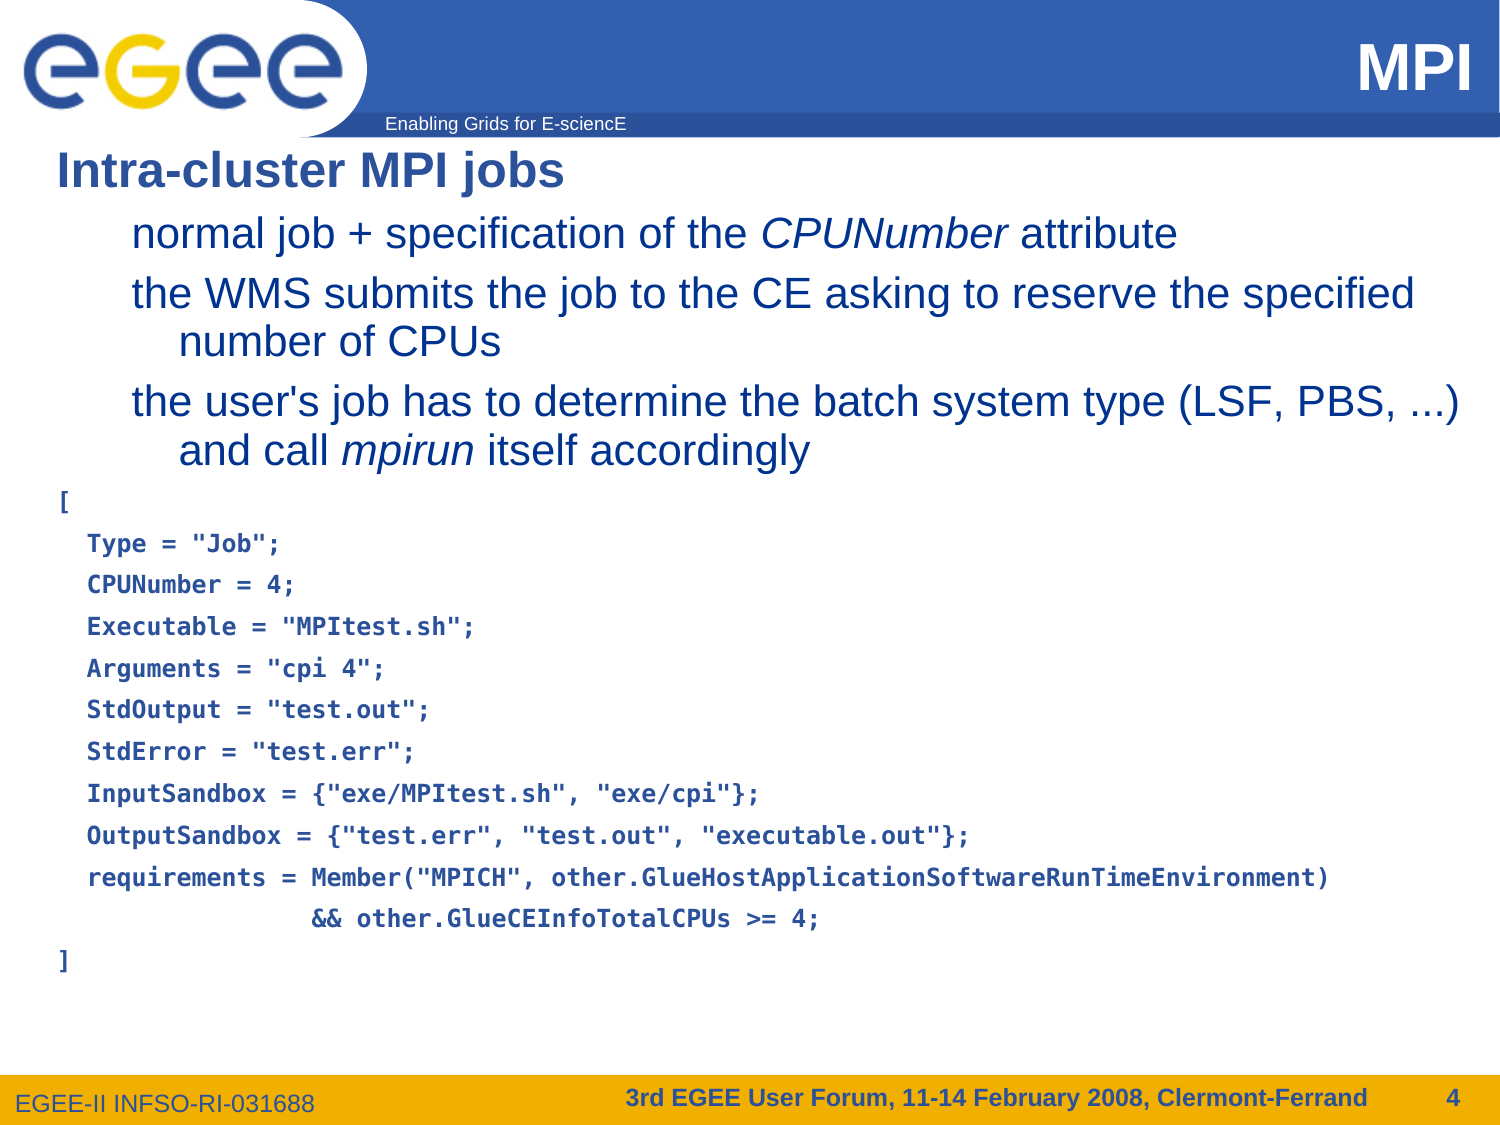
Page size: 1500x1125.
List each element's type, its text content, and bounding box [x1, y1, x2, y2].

list Intra-cluster MPI jobs normal job + specification of the CPUNumber attribute the WMS submits the job to the CE asking to reserve the specified number of CPUs the user's job has to determine the batch system type (LSF, PBS, ...) and call mpirun itself accordingly [ Type = "Job"; CPUNumber = 4; Executable = "MPItest.sh"; Arguments = "cpi 4"; StdOutput = "test.out"; StdError = "test.err"; InputSandbox = {"exe/MPItest.sh", "exe/cpi"}; OutputSandbox = {"test.err", "test.out", "executable.out"}; requirements = Member("MPICH", other.GlueHostApplicationSoftwareRunTimeEnvironment) && other.GlueCEInfoTotalCPUs >= 4; ] [56, 142, 1466, 1077]
title MPI [369, 0, 1475, 148]
picture [18, 30, 349, 112]
